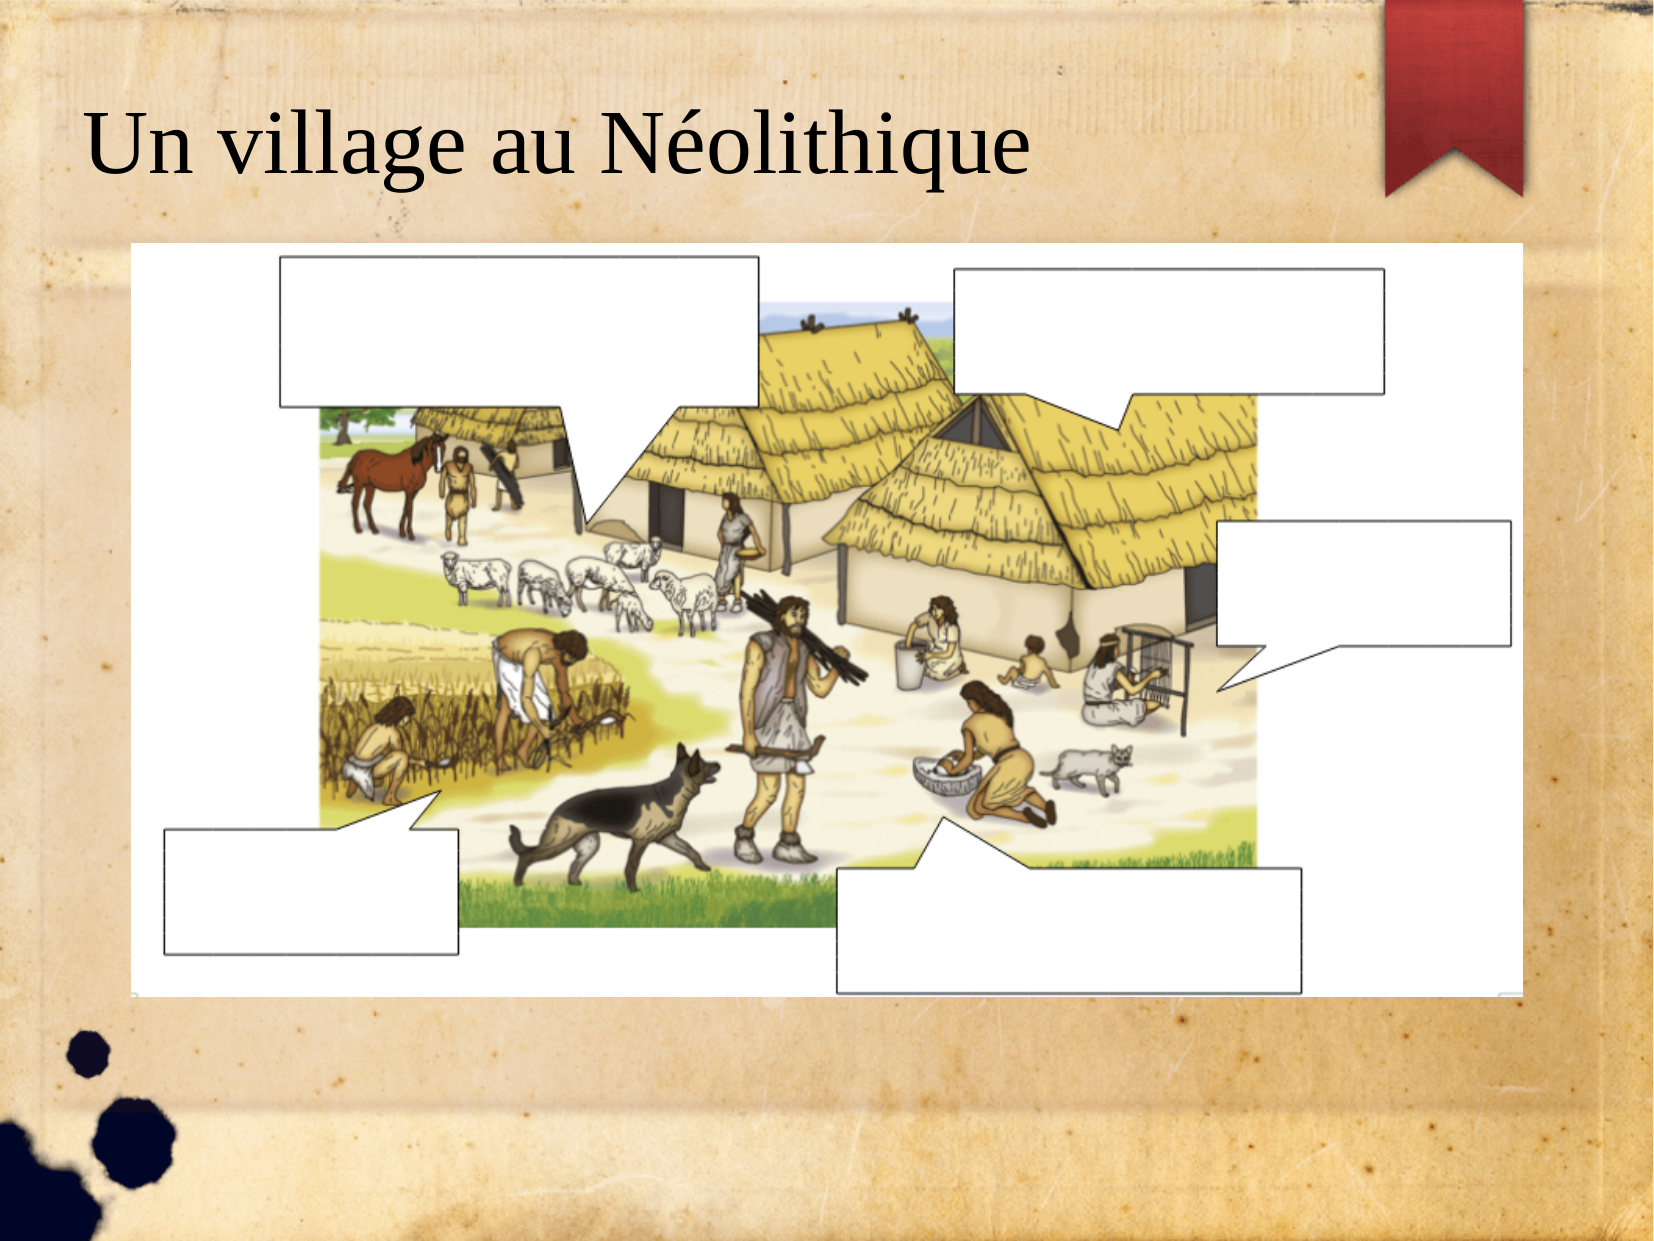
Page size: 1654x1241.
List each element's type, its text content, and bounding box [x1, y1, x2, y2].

title Un village au Néolithique [82, 49, 1347, 237]
picture [0, 0, 1654, 1241]
